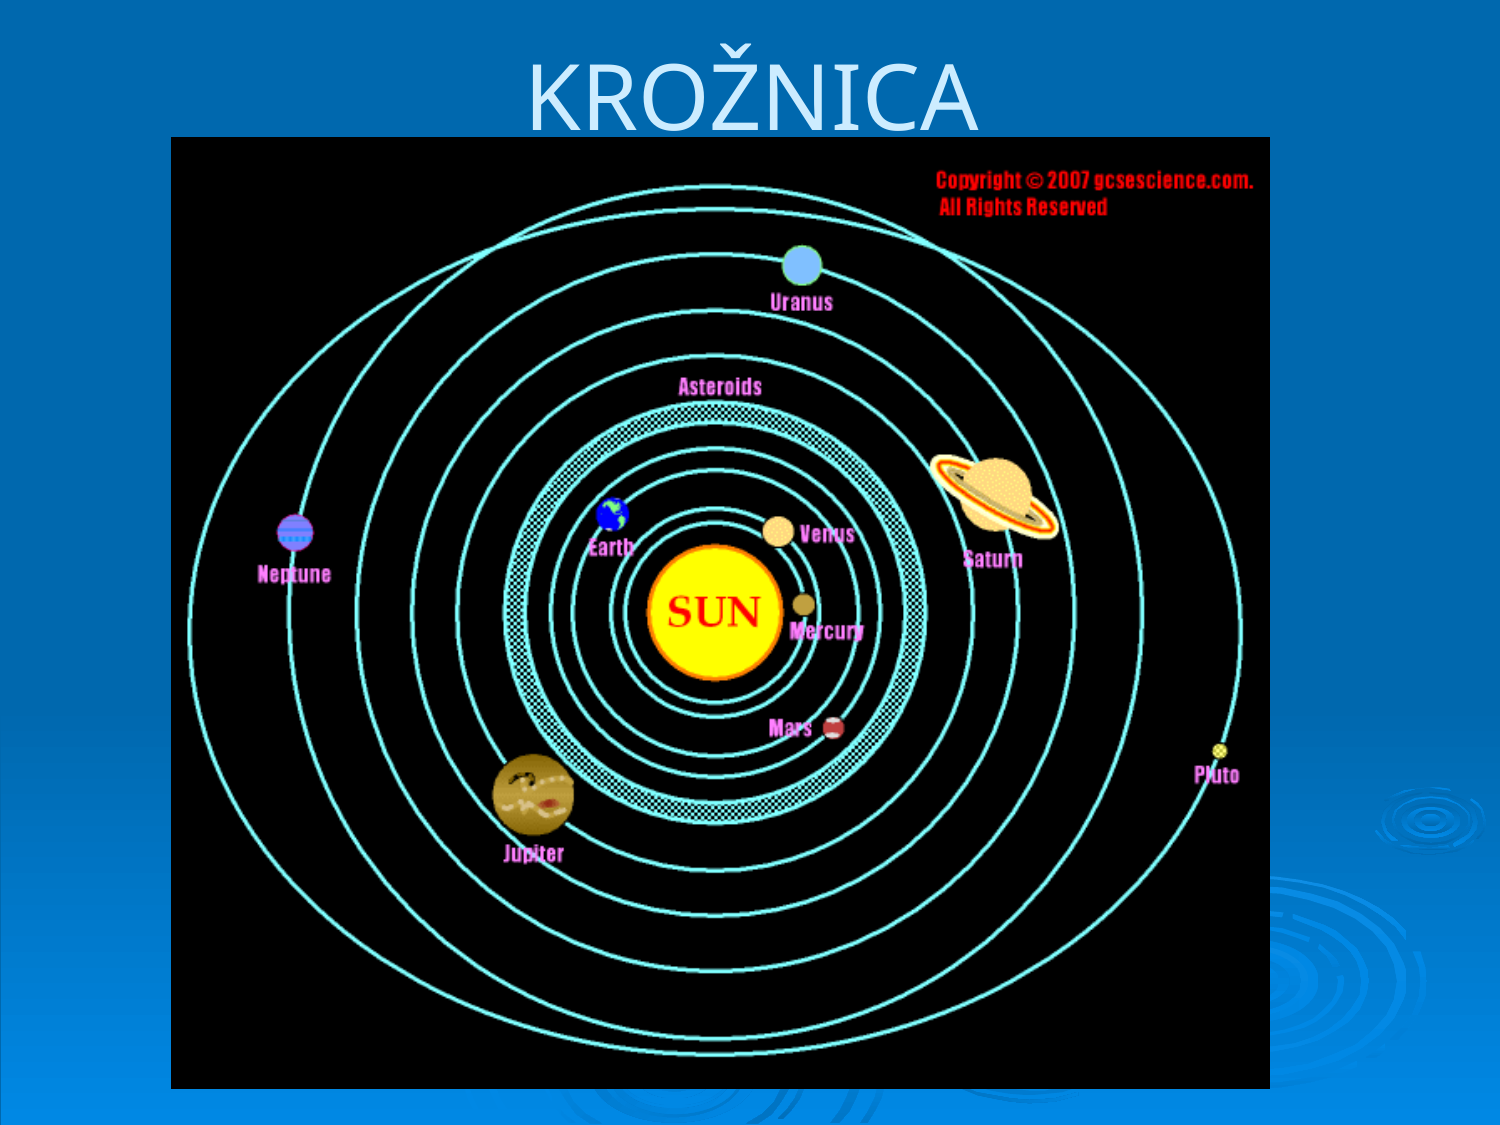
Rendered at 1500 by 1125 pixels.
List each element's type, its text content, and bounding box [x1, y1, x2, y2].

picture [171, 137, 1270, 1089]
title KROŽNICA [76, 0, 1427, 187]
